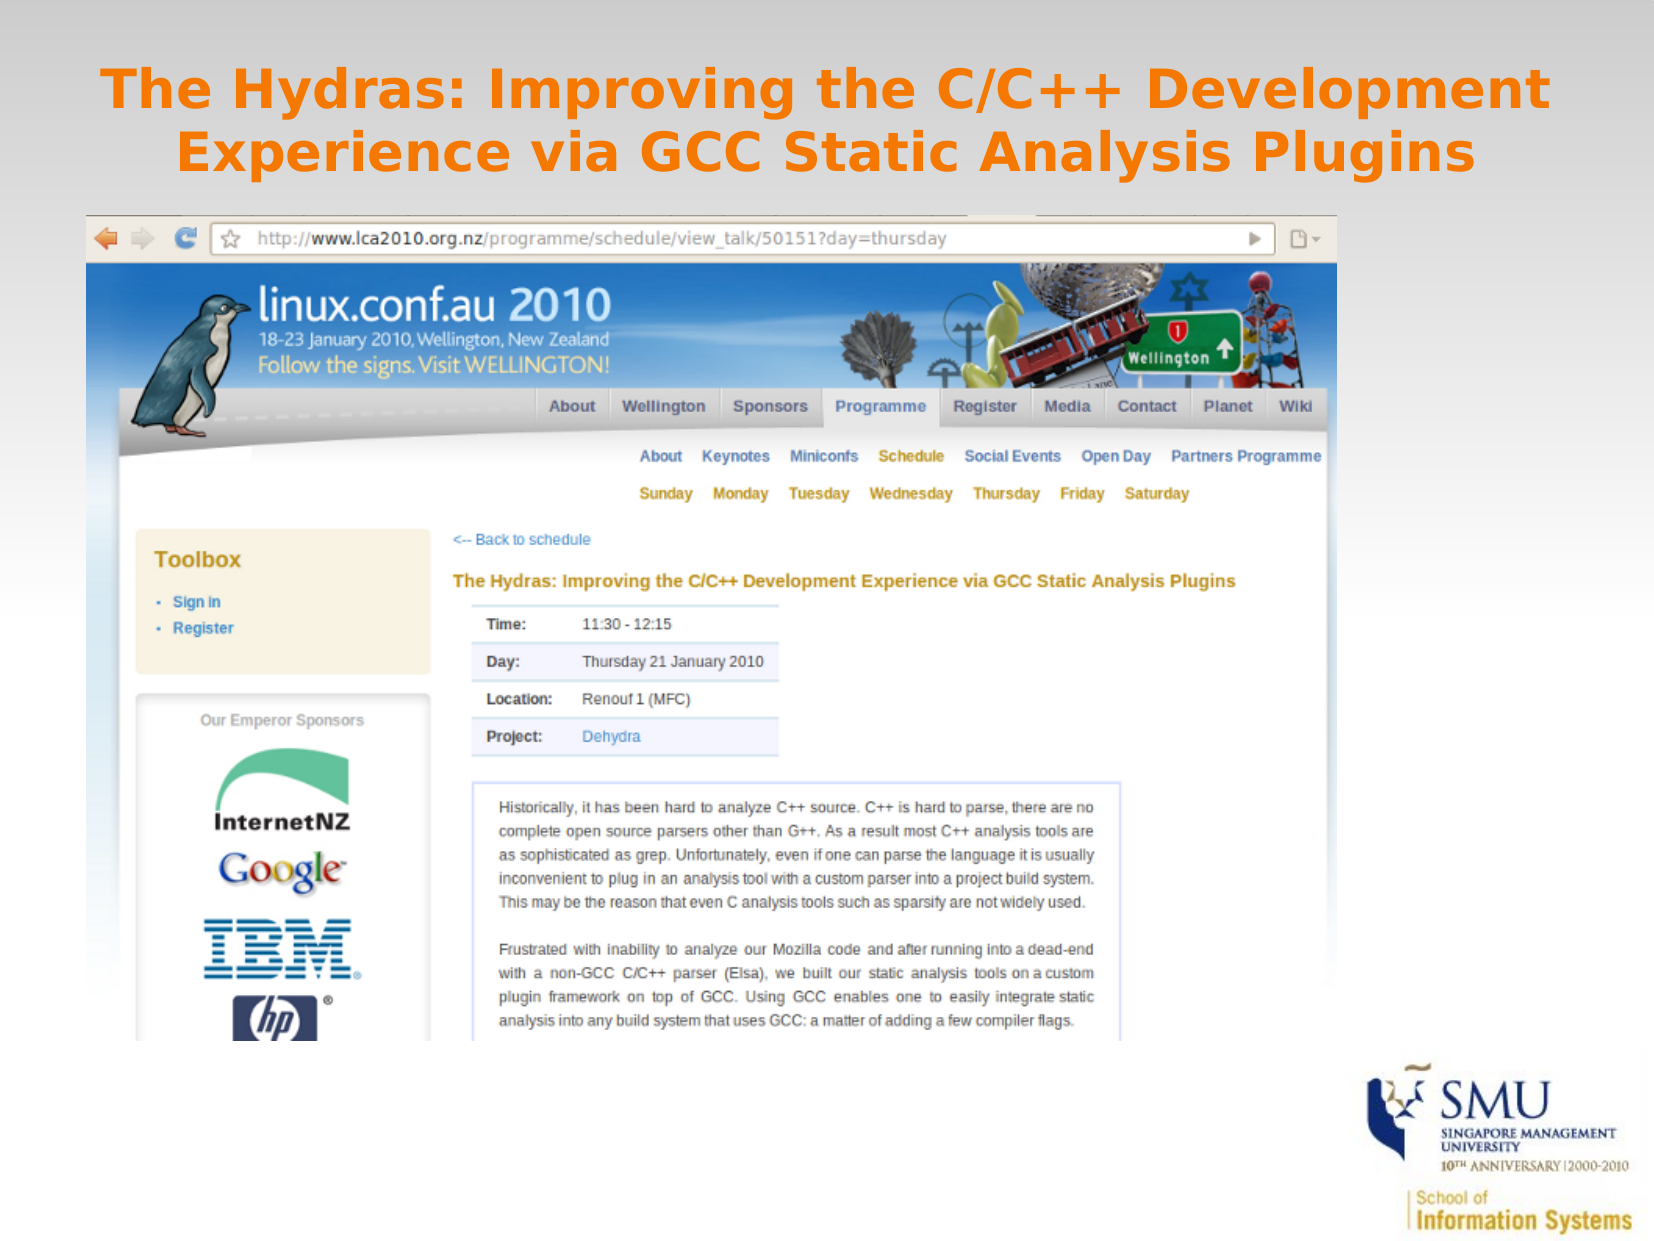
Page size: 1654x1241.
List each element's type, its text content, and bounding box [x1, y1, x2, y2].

title The Hydras: Improving the C/C++ Development Experience via GCC Static Analysis Plugins [82, 49, 1571, 257]
picture [86, 215, 1337, 1041]
picture [1350, 1046, 1649, 1241]
